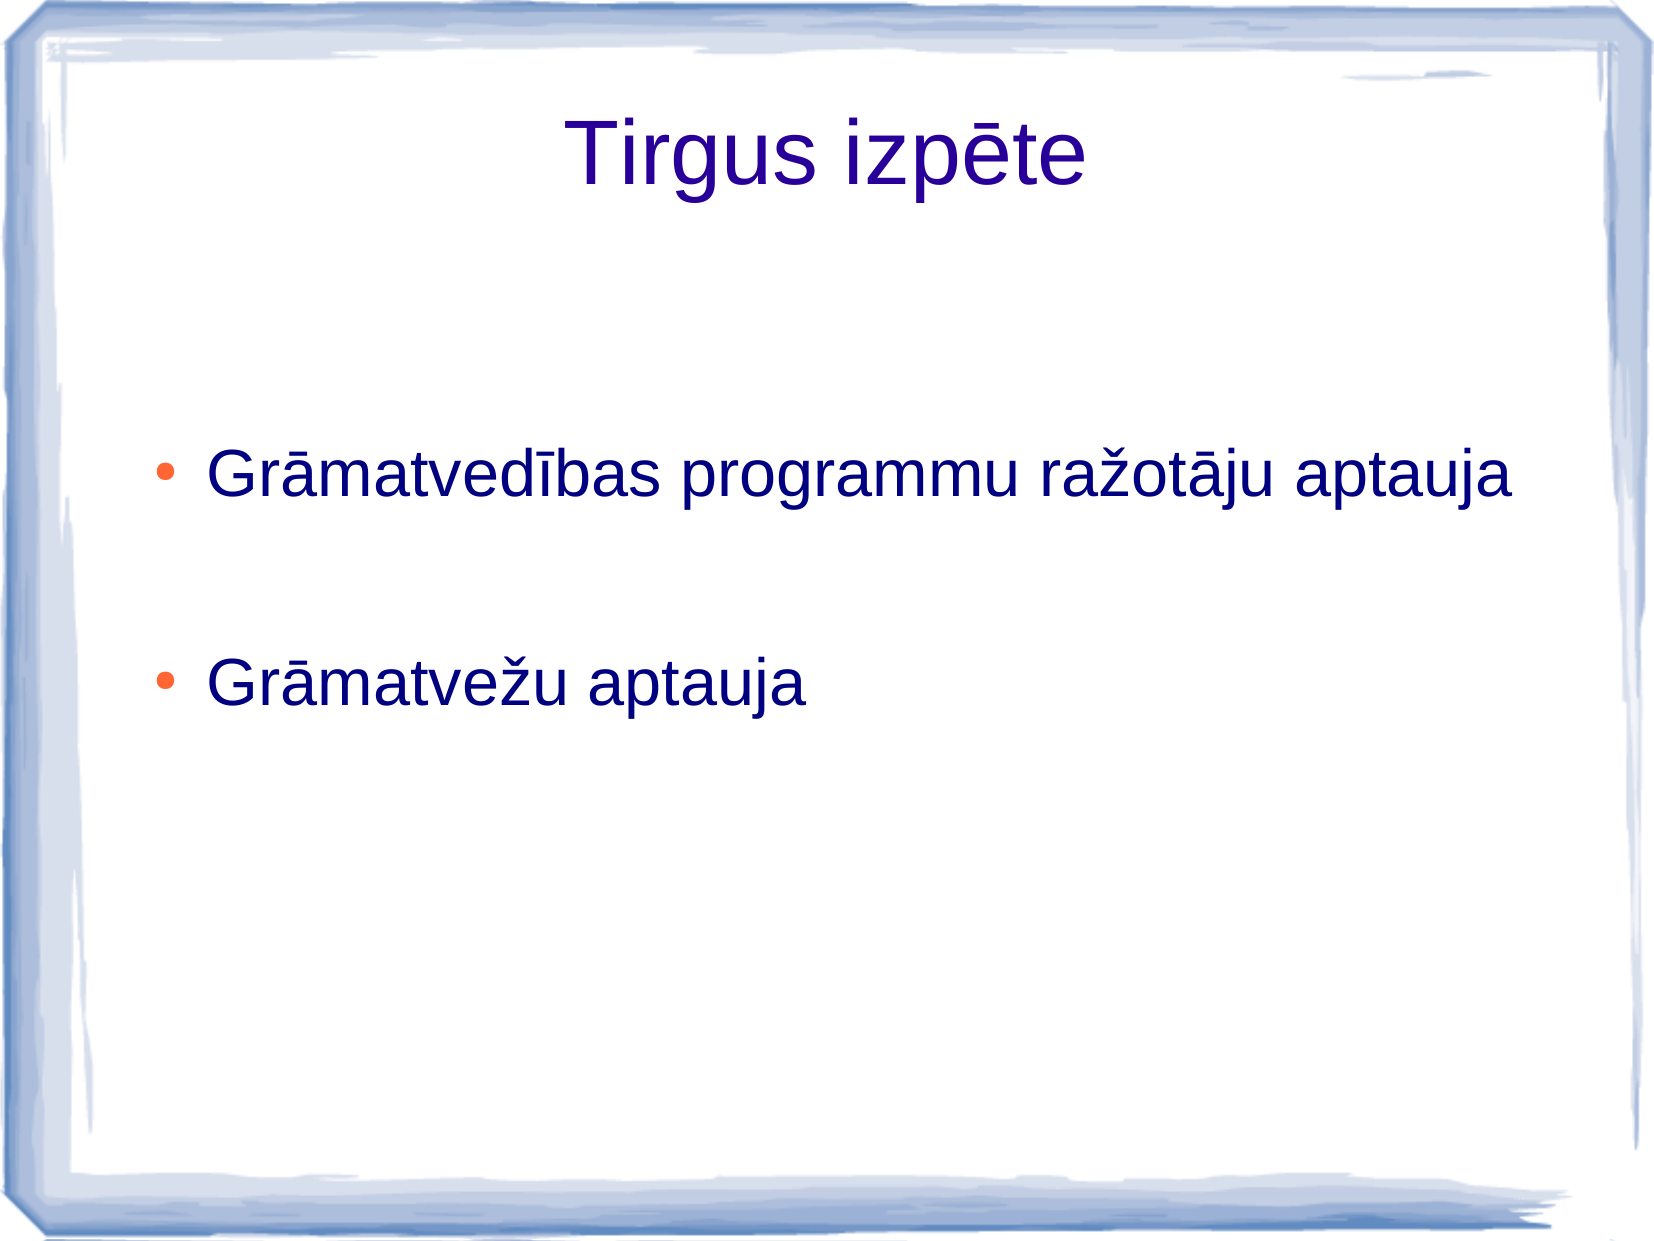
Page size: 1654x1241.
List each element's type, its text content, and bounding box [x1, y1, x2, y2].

picture [0, 0, 1654, 1241]
title Tirgus izpēte [82, 56, 1571, 250]
list Grāmatvedības programmu ražotāju aptauja Grāmatvežu aptauja [118, 436, 1571, 857]
